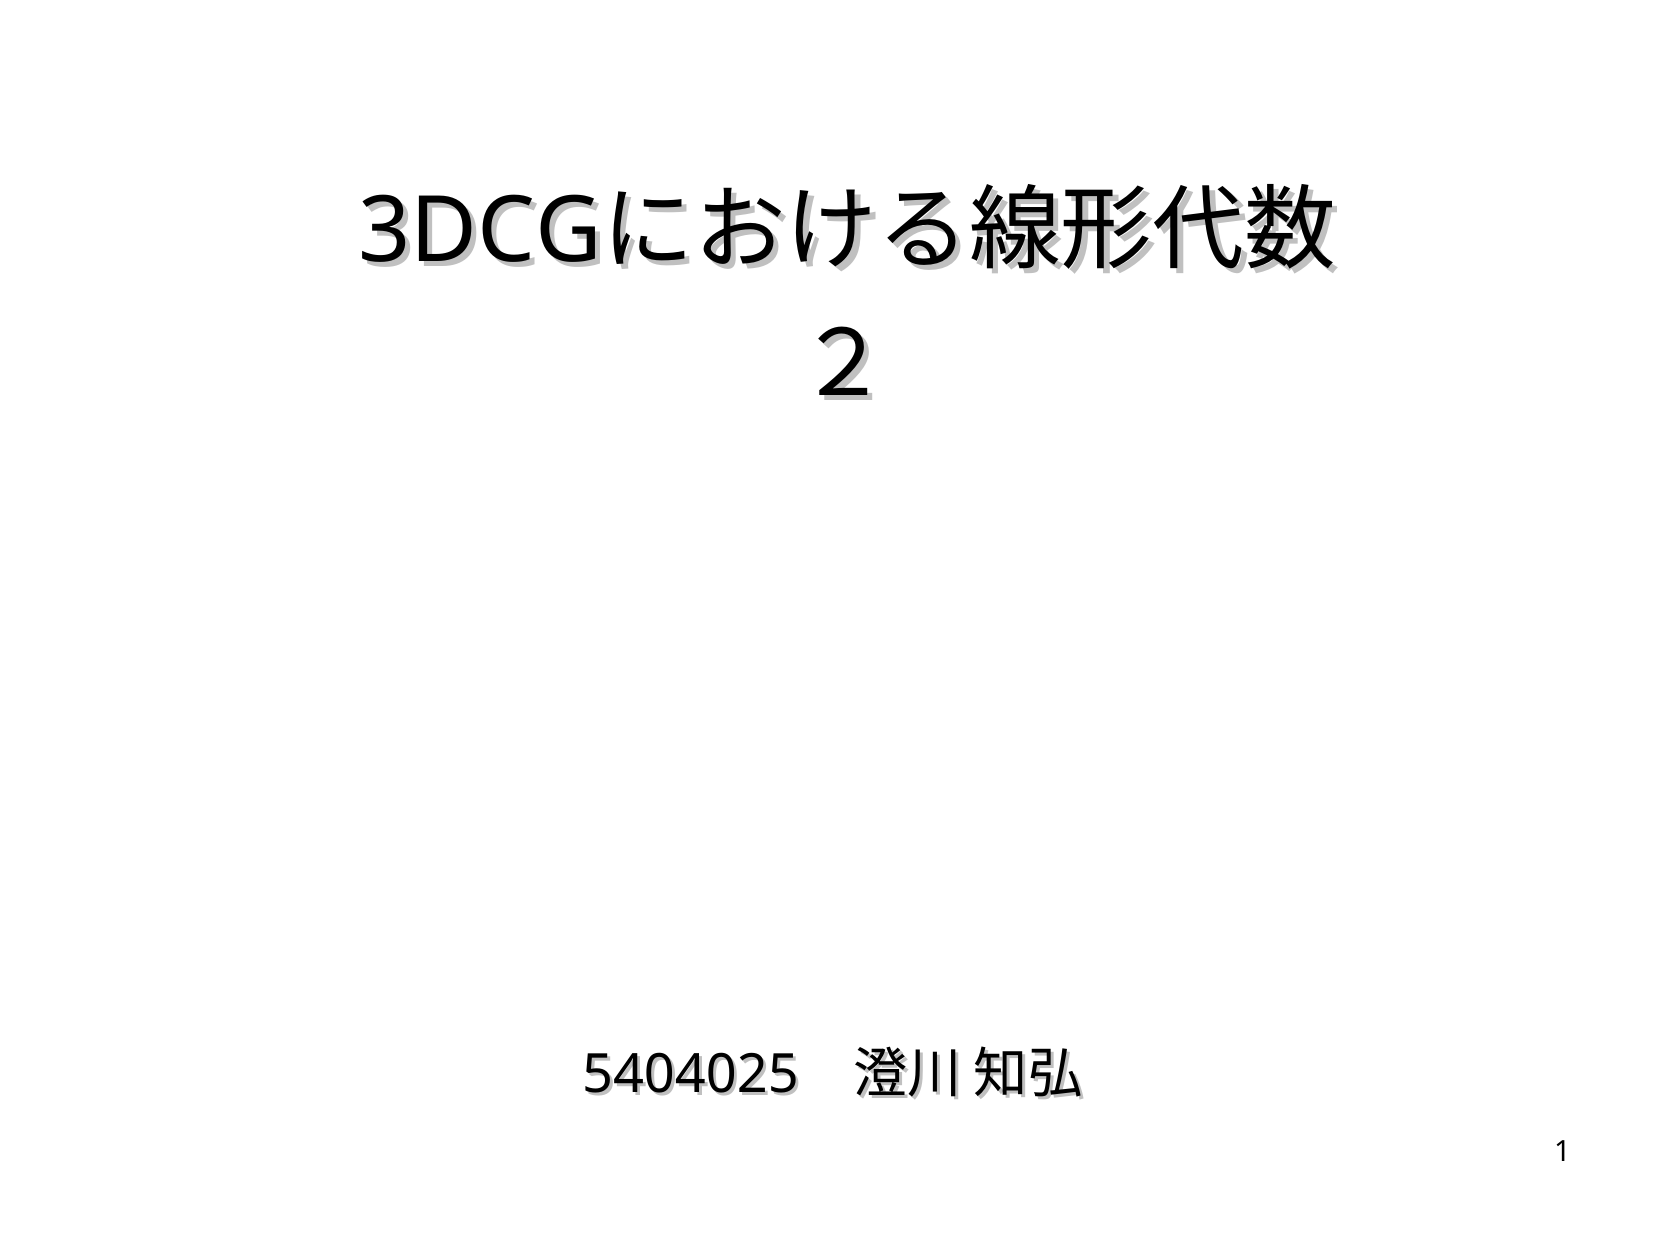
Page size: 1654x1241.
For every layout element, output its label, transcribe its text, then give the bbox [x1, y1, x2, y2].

text_box 3DCGにおける線形代数 ２ [343, 147, 1292, 365]
text_box 5404025 澄川 知弘 [567, 1021, 1087, 1097]
